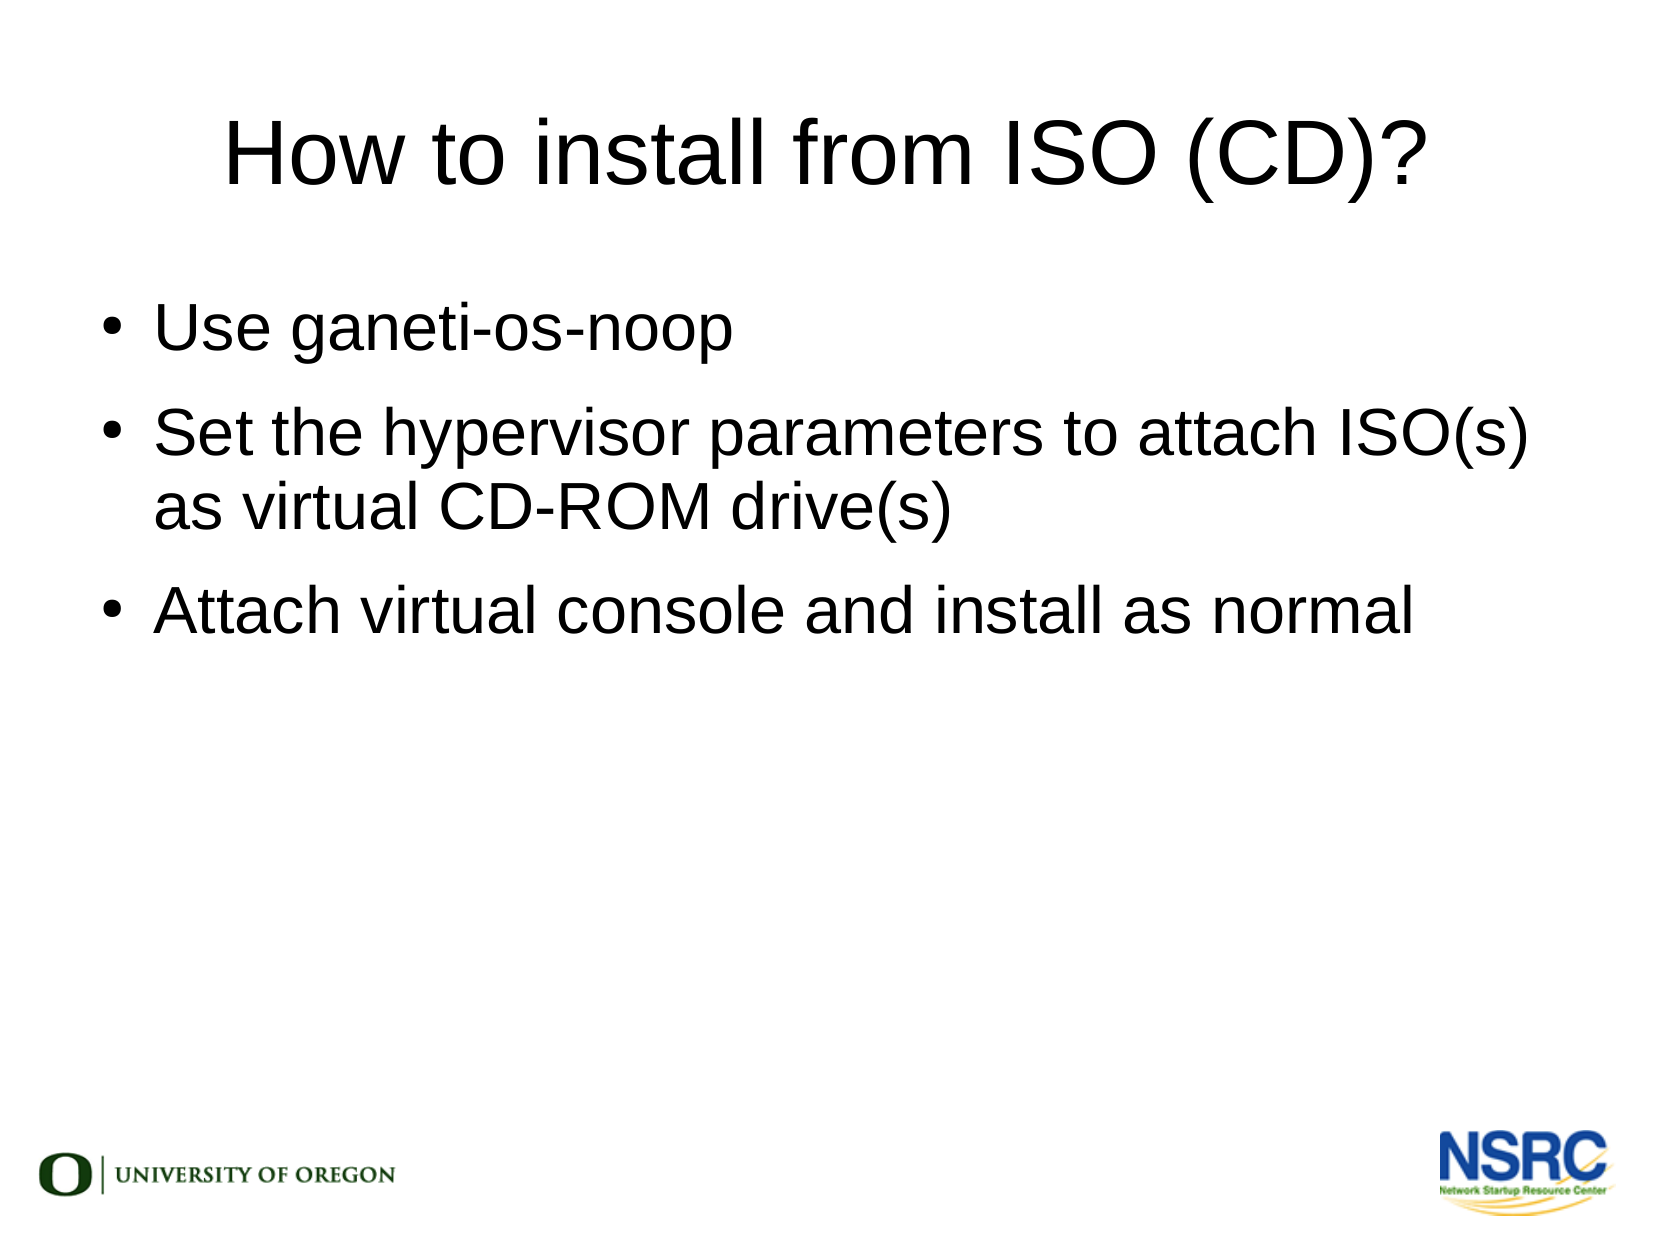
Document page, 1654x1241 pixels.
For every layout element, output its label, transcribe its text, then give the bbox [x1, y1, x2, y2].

picture [1440, 1130, 1616, 1216]
title How to install from ISO (CD)? [82, 49, 1571, 257]
list Use ganeti-os-noop Set the hypervisor parameters to attach ISO(s) as virtual CD-ROM drive(s) Attach virtual console and install as normal [82, 290, 1571, 1126]
picture [37, 1151, 397, 1198]
